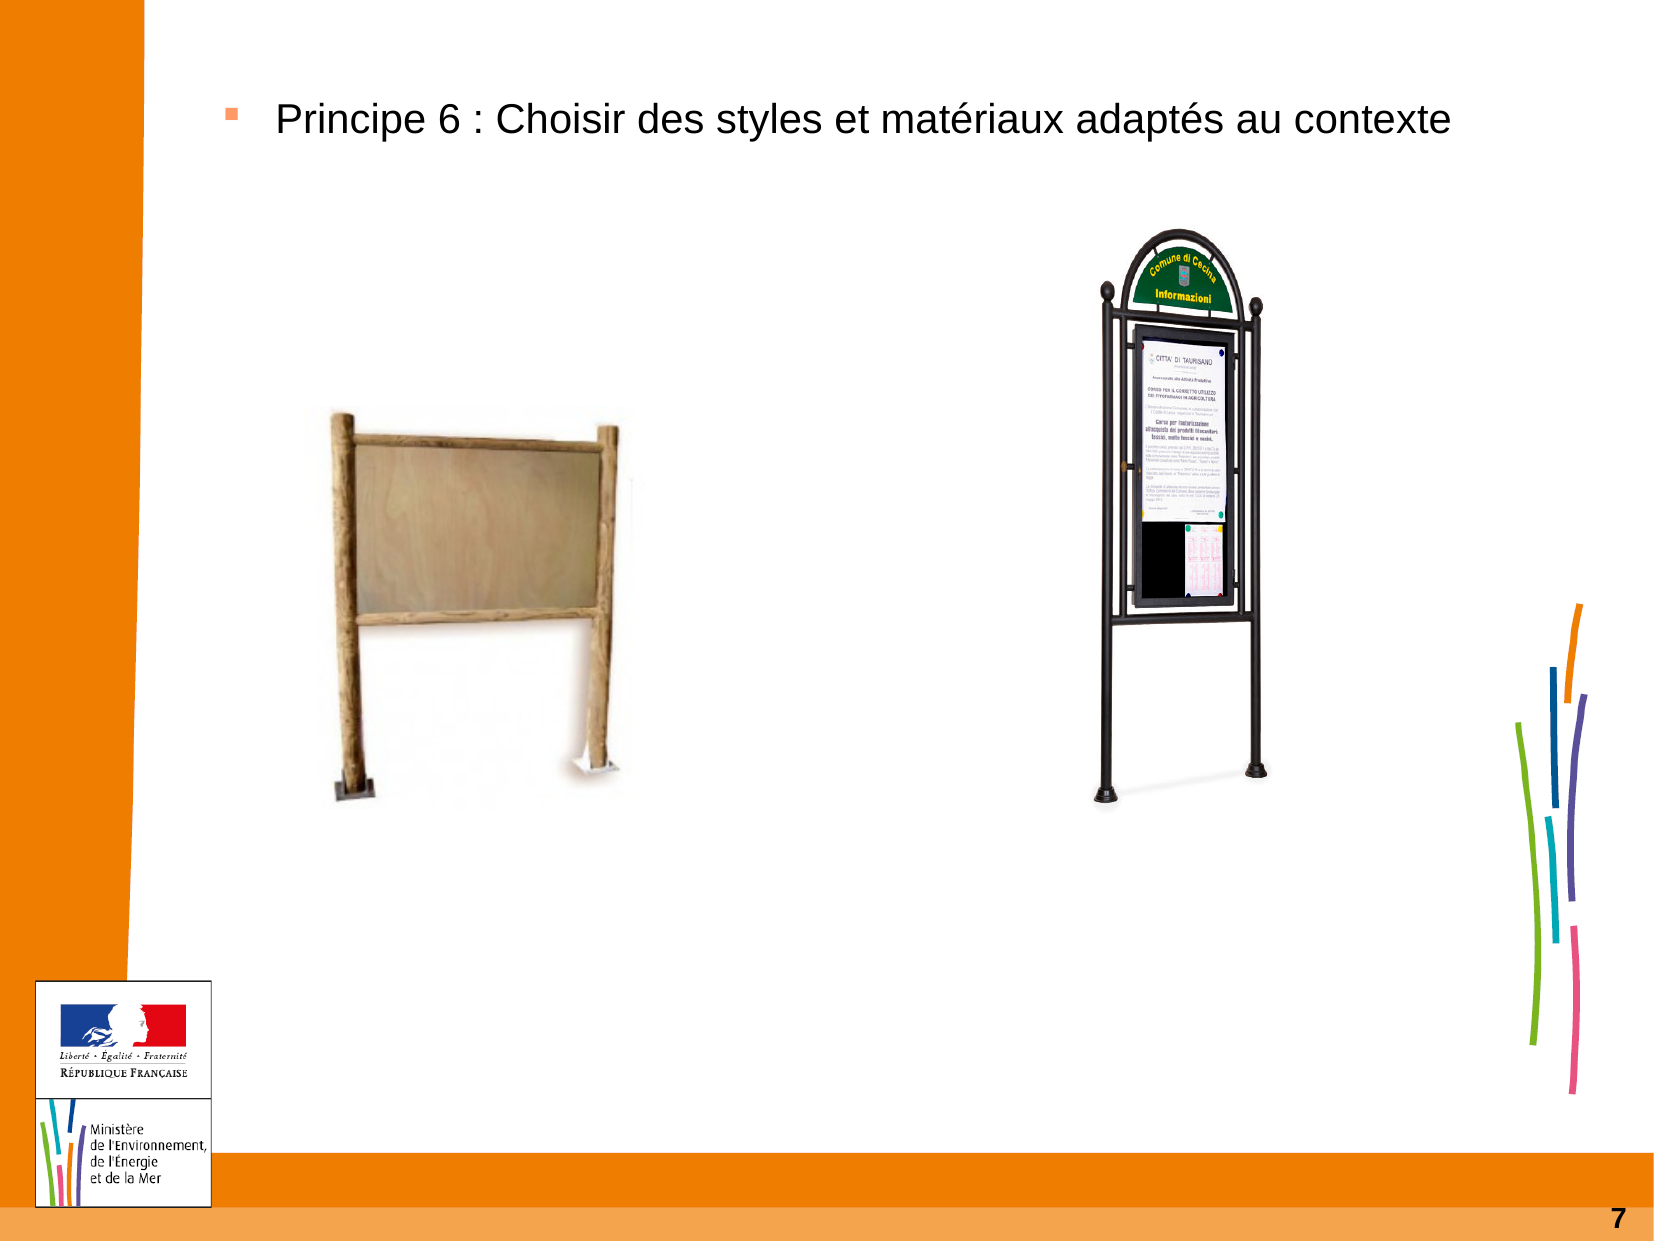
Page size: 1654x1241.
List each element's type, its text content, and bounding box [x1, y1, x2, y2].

picture [0, 0, 1654, 1241]
text_box Principe 6 : Choisir des styles et matériaux adaptés au contexte [204, 96, 1509, 190]
